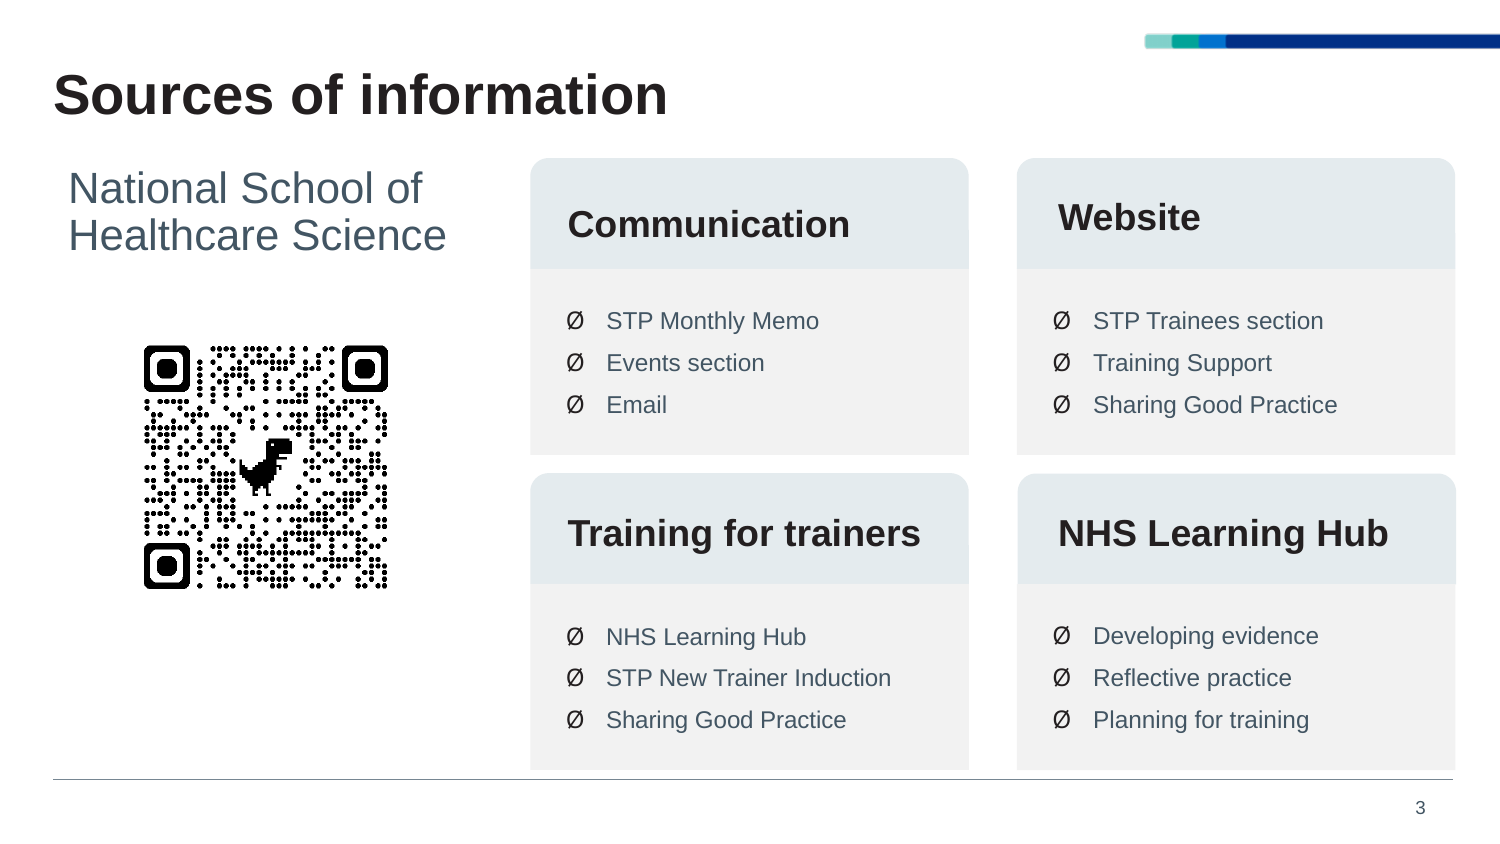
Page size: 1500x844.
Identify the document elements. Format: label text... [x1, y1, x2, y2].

list National School of Healthcare Science [53, 158, 492, 745]
title Sources of information [53, 53, 1457, 139]
list STP Monthly Memo Events section Email [530, 268, 969, 455]
list Developing evidence Reflective practice Planning for training [1016, 584, 1456, 771]
text_box Communication [552, 192, 939, 253]
text_box Website [1043, 185, 1430, 246]
text_box Training for trainers [552, 501, 939, 562]
text_box NHS Learning Hub [1043, 501, 1430, 562]
picture [117, 319, 414, 615]
list STP Trainees section Training Support Sharing Good Practice [1016, 268, 1456, 455]
list NHS Learning Hub STP New Trainer Induction Sharing Good Practice [530, 583, 969, 770]
